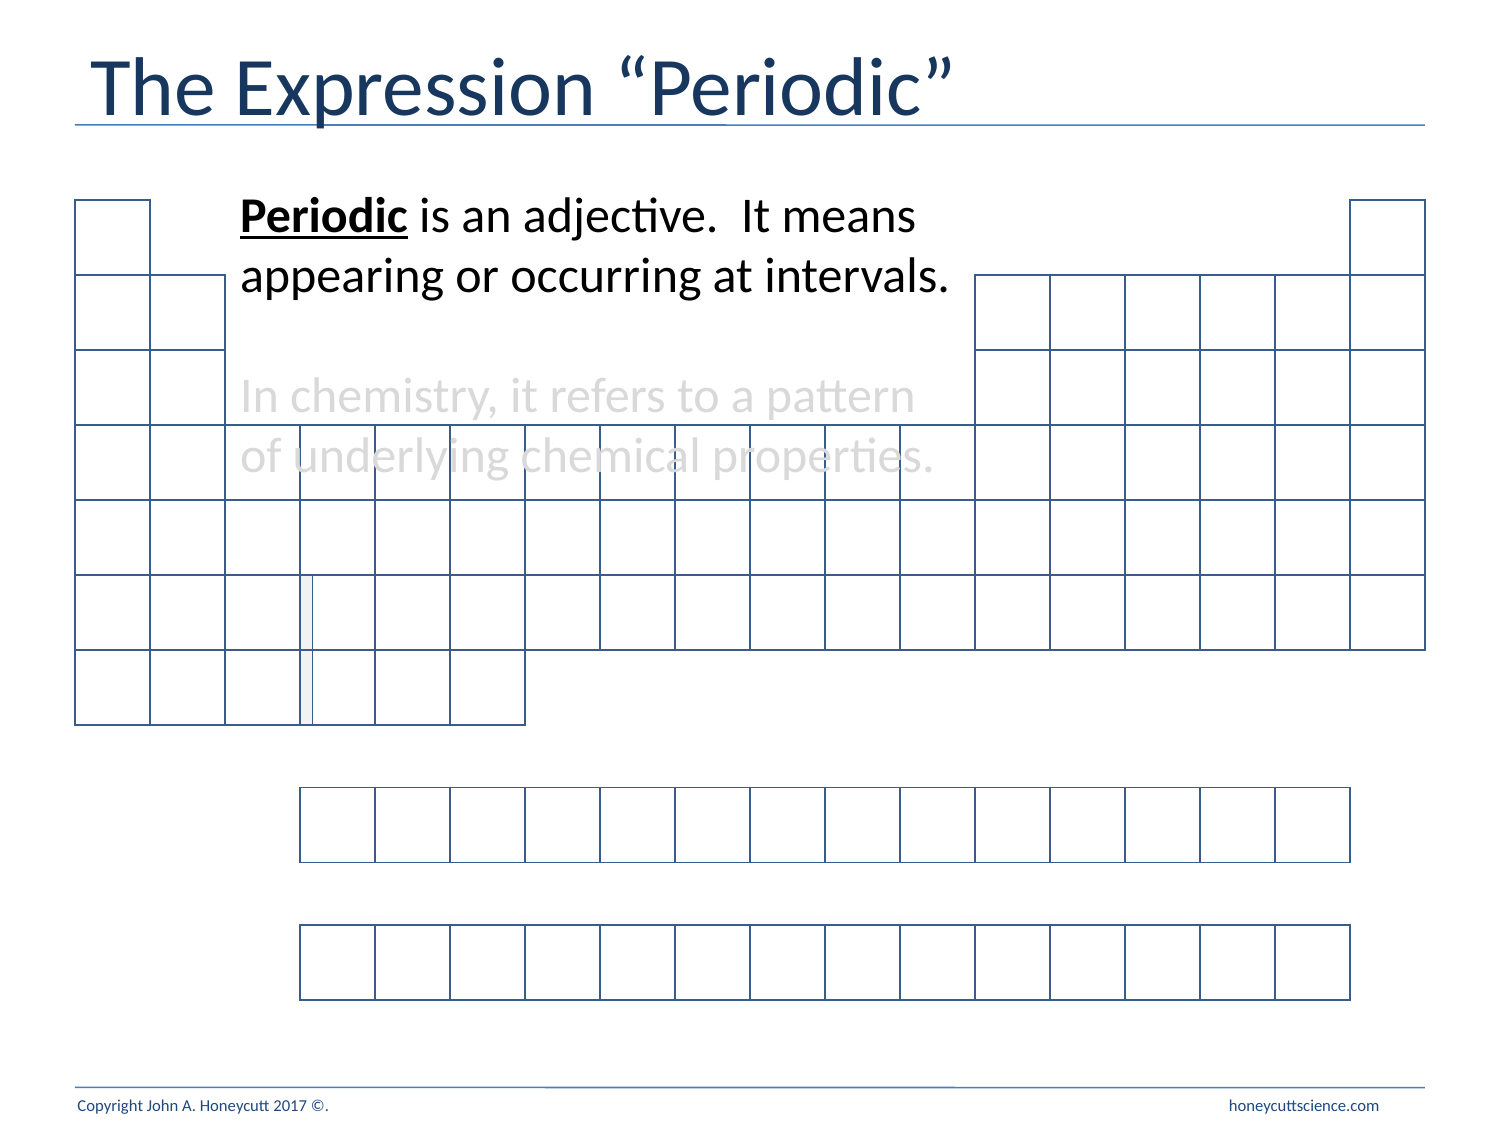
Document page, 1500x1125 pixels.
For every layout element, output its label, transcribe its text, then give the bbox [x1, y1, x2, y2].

text_box Periodic is an adjective. It means appearing or occurring at intervals. In chemistry, it refers to a pattern of underlying chemical properties. [224, 174, 975, 433]
title The Expression “Periodic” [75, 45, 1425, 121]
